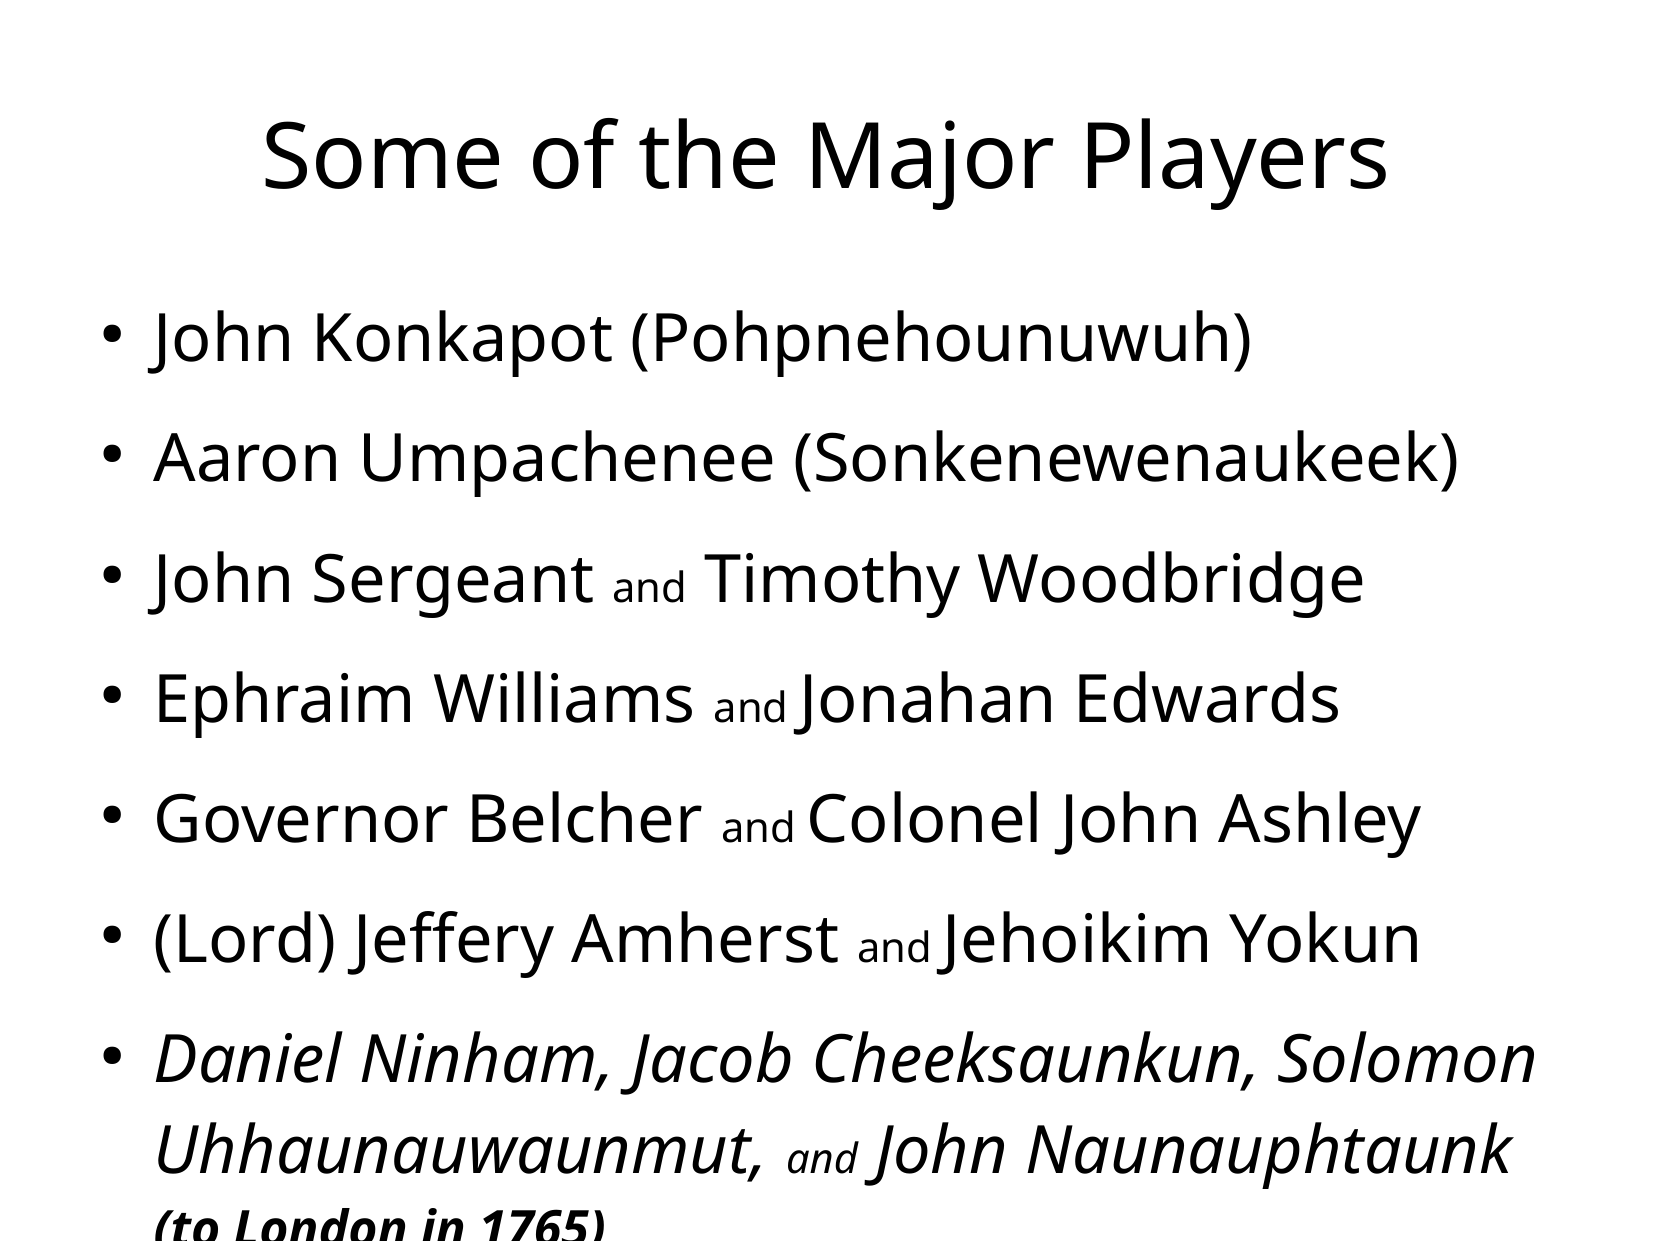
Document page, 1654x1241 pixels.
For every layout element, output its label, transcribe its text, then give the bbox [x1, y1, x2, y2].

list John Konkapot (Pohpnehounuwuh) Aaron Umpachenee (Sonkenewenaukeek) John Sergeant and Timothy Woodbridge Ephraim Williams and Jonahan Edwards Governor Belcher and Colonel John Ashley (Lord) Jeffery Amherst and Jehoikim Yokun Daniel Ninham, Jacob Cheeksaunkun, Solomon Uhhaunauwaunmut, and John Naunauphtaunk (to London in 1765) [82, 290, 1571, 1197]
title Some of the Major Players [82, 49, 1571, 257]
